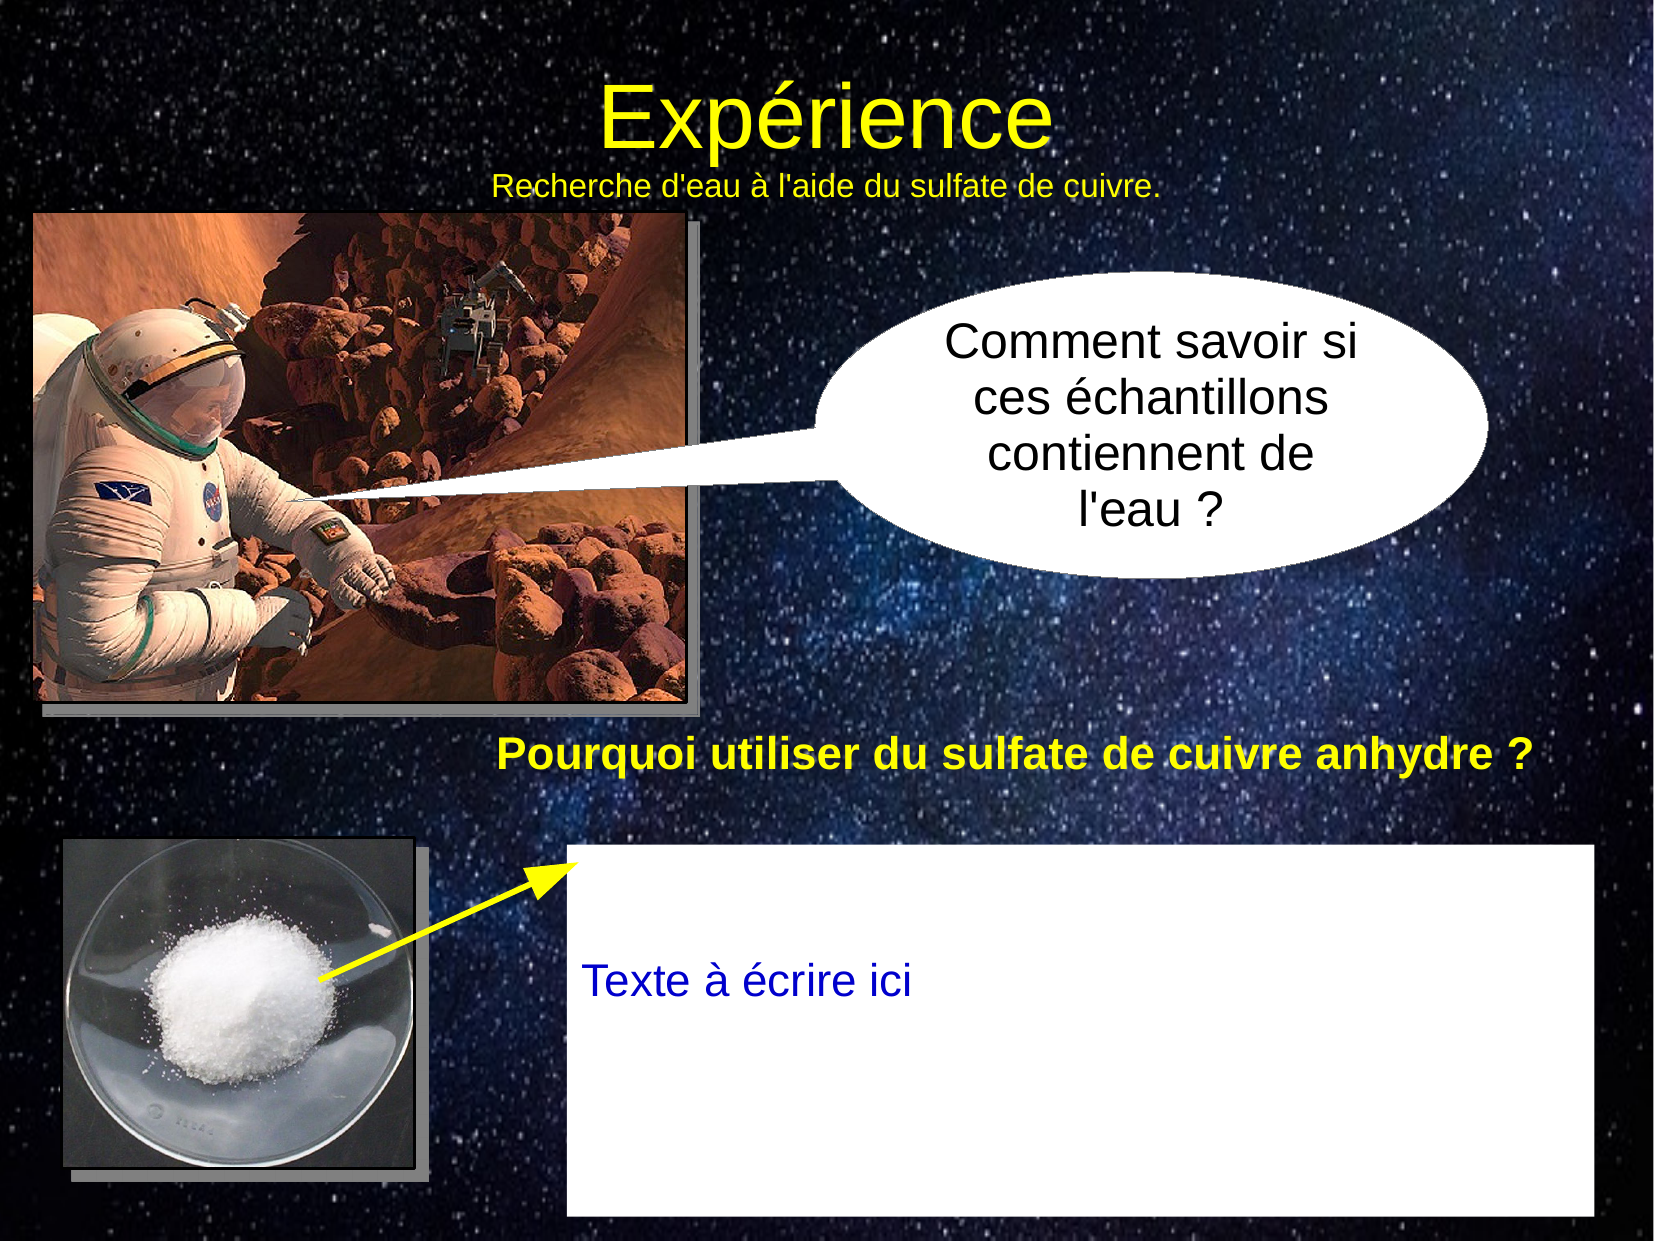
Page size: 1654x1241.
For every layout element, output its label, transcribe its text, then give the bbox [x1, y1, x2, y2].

text_box Texte à écrire ici [566, 844, 1595, 1217]
title Expérience Recherche d'eau à l'aide du sulfate de cuivre. [82, 31, 1571, 239]
text_box Pourquoi utiliser du sulfate de cuivre anhydre ? [413, 720, 1619, 839]
picture [0, 0, 1654, 1241]
text_box Comment savoir si ces échantillons contiennent de l'eau ? [286, 271, 1489, 579]
